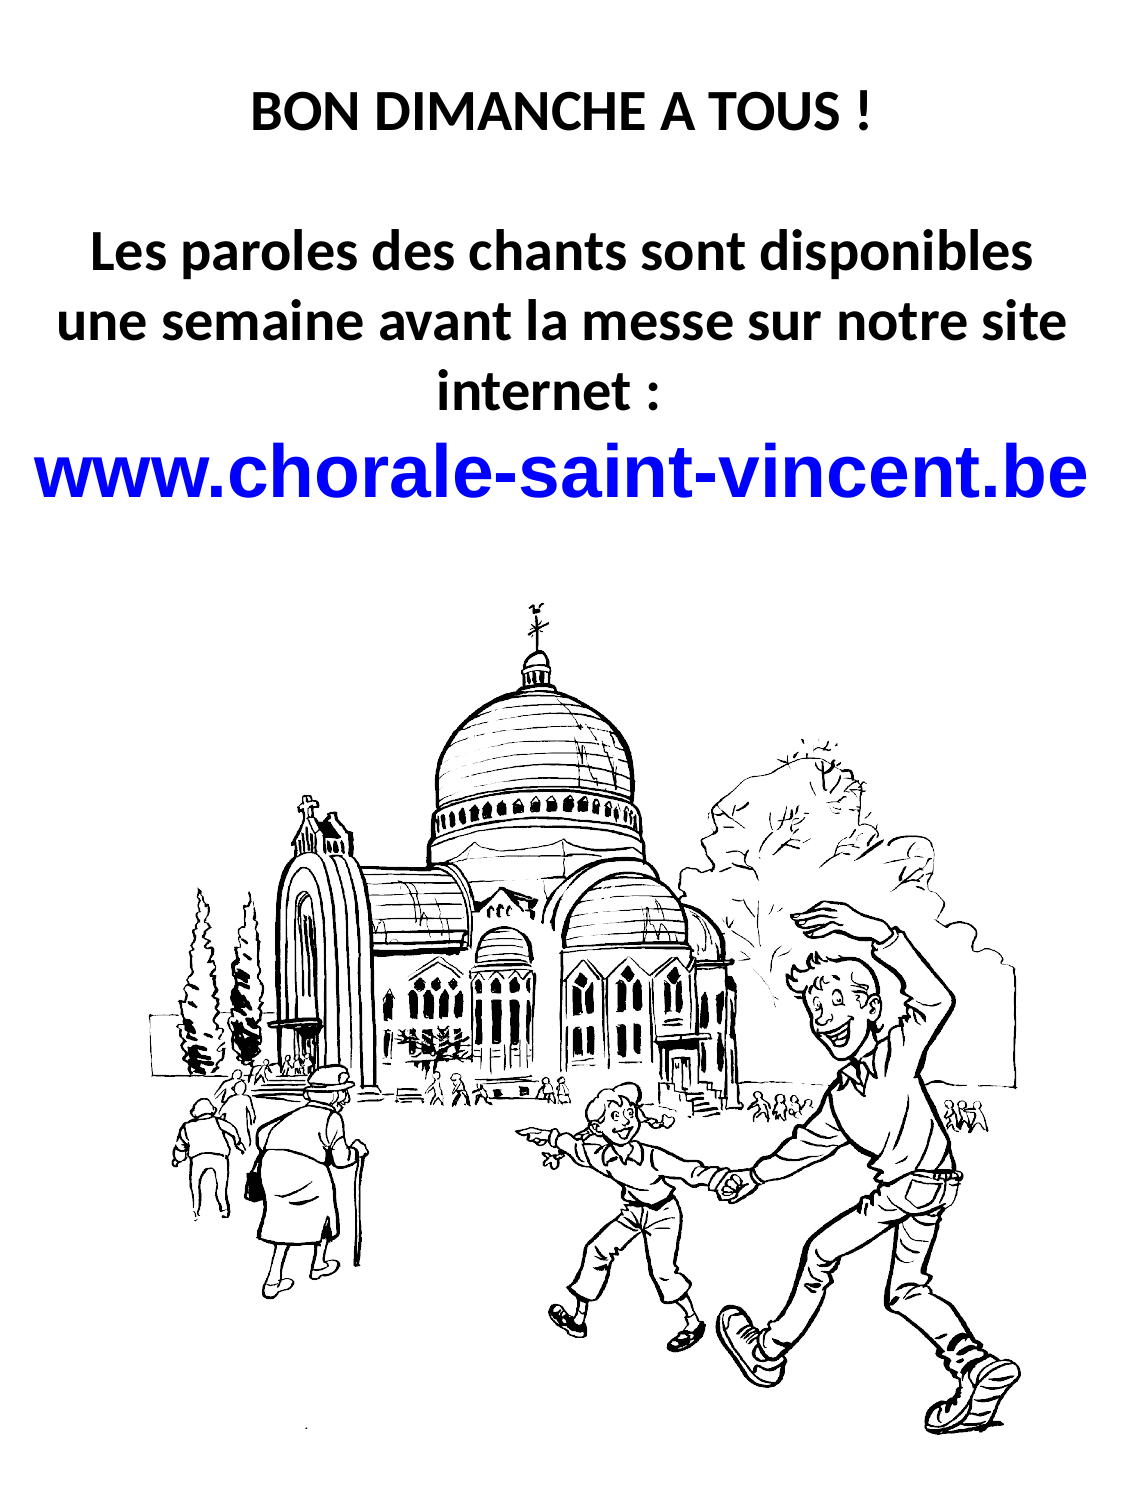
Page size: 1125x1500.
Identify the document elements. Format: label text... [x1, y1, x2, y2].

text_box BON DIMANCHE A TOUS ! Les paroles des chants sont disponibles une semaine avant la messe sur notre site internet : www.chorale-saint-vincent.be [0, 64, 1125, 289]
picture [141, 556, 1027, 1441]
